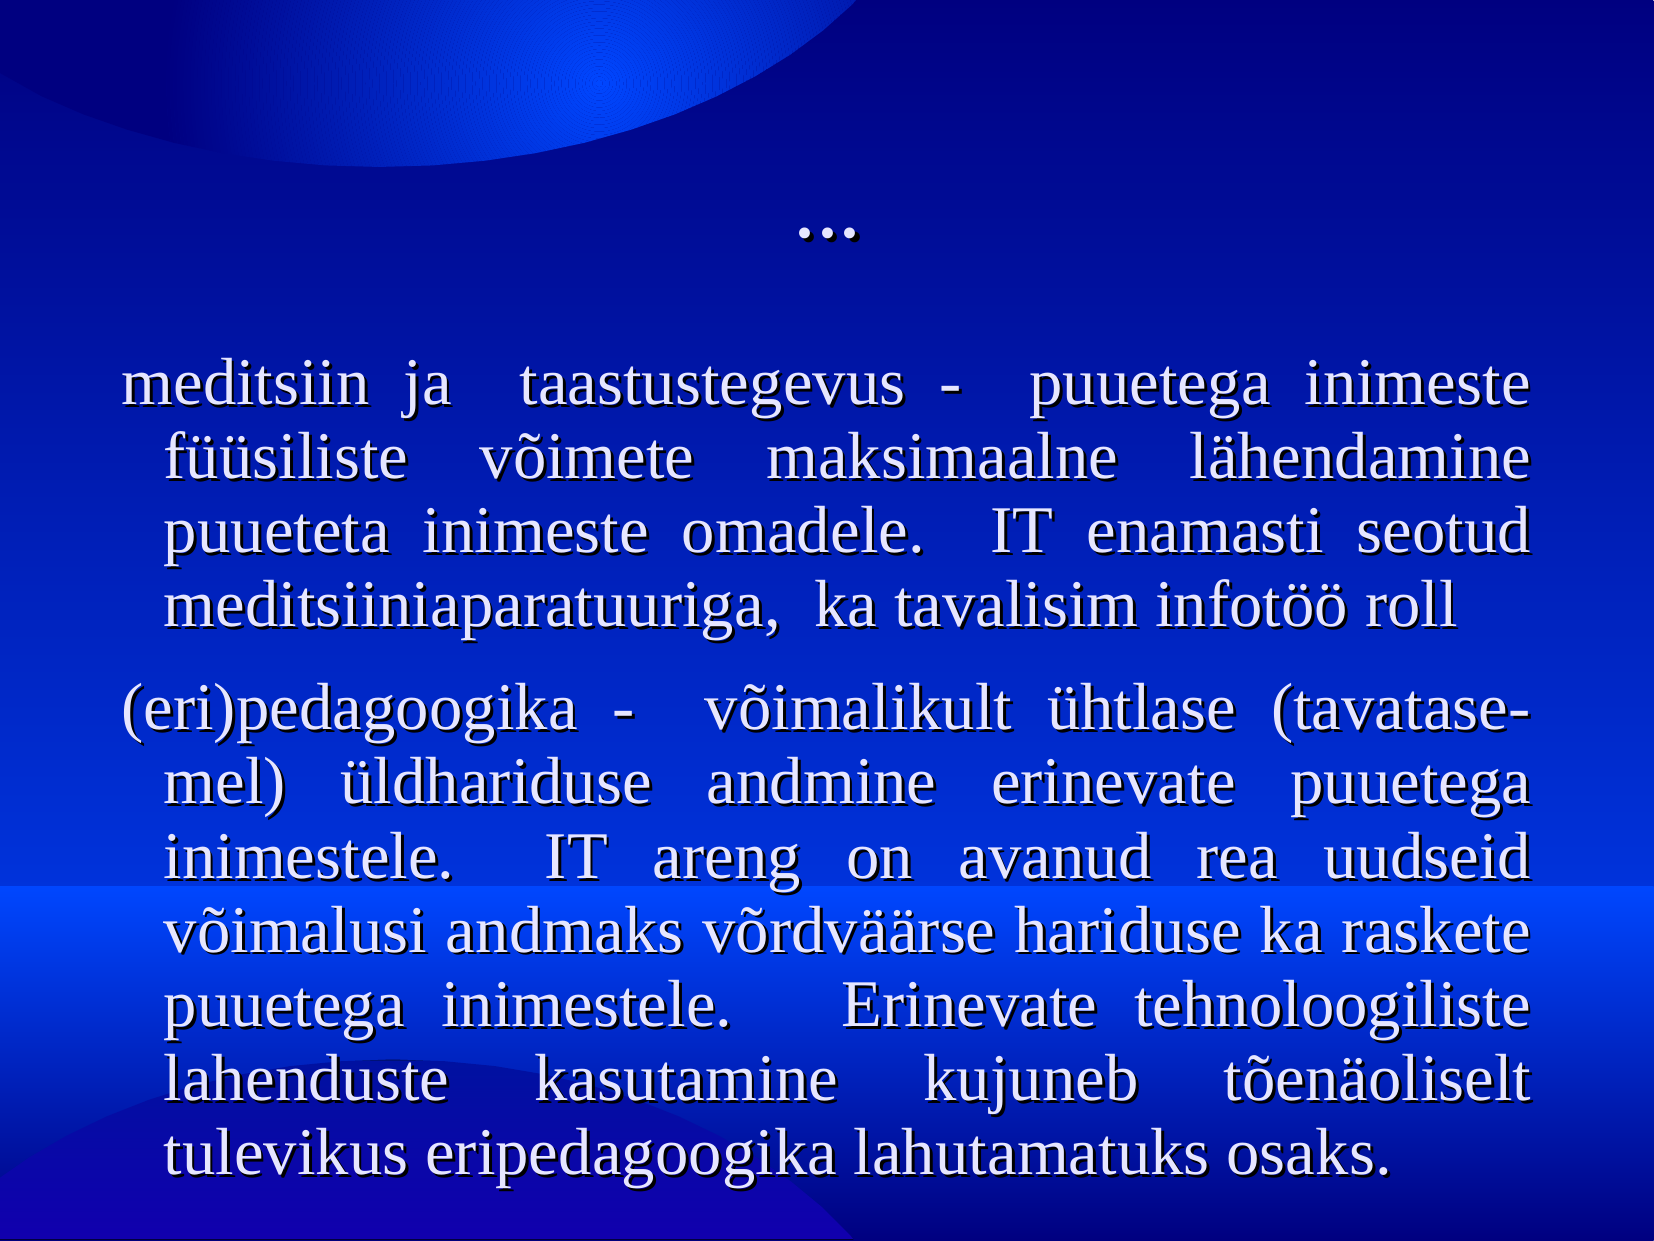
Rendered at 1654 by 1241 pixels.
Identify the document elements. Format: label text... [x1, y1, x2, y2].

title ... [121, 102, 1534, 311]
list meditsiin ja taastustegevus - puuetega inimeste füüsiliste võimete maksimaalne lähendamine puueteta inimeste omadele. IT enamasti seotud meditsiiniaparatuuriga, ka tavalisim infotöö roll (eri)pedagoogika - võimalikult ühtlase (tavatase-mel) üldhariduse andmine erinevate puuetega inimestele. IT areng on avanud rea uudseid võimalusi andmaks võrdväärse hariduse ka raskete puuetega inimestele. Erinevate tehnoloogiliste lahenduste kasutamine kujuneb tõenäoliselt tulevikus eripedagoogika lahutamatuks osaks. [121, 344, 1534, 1241]
